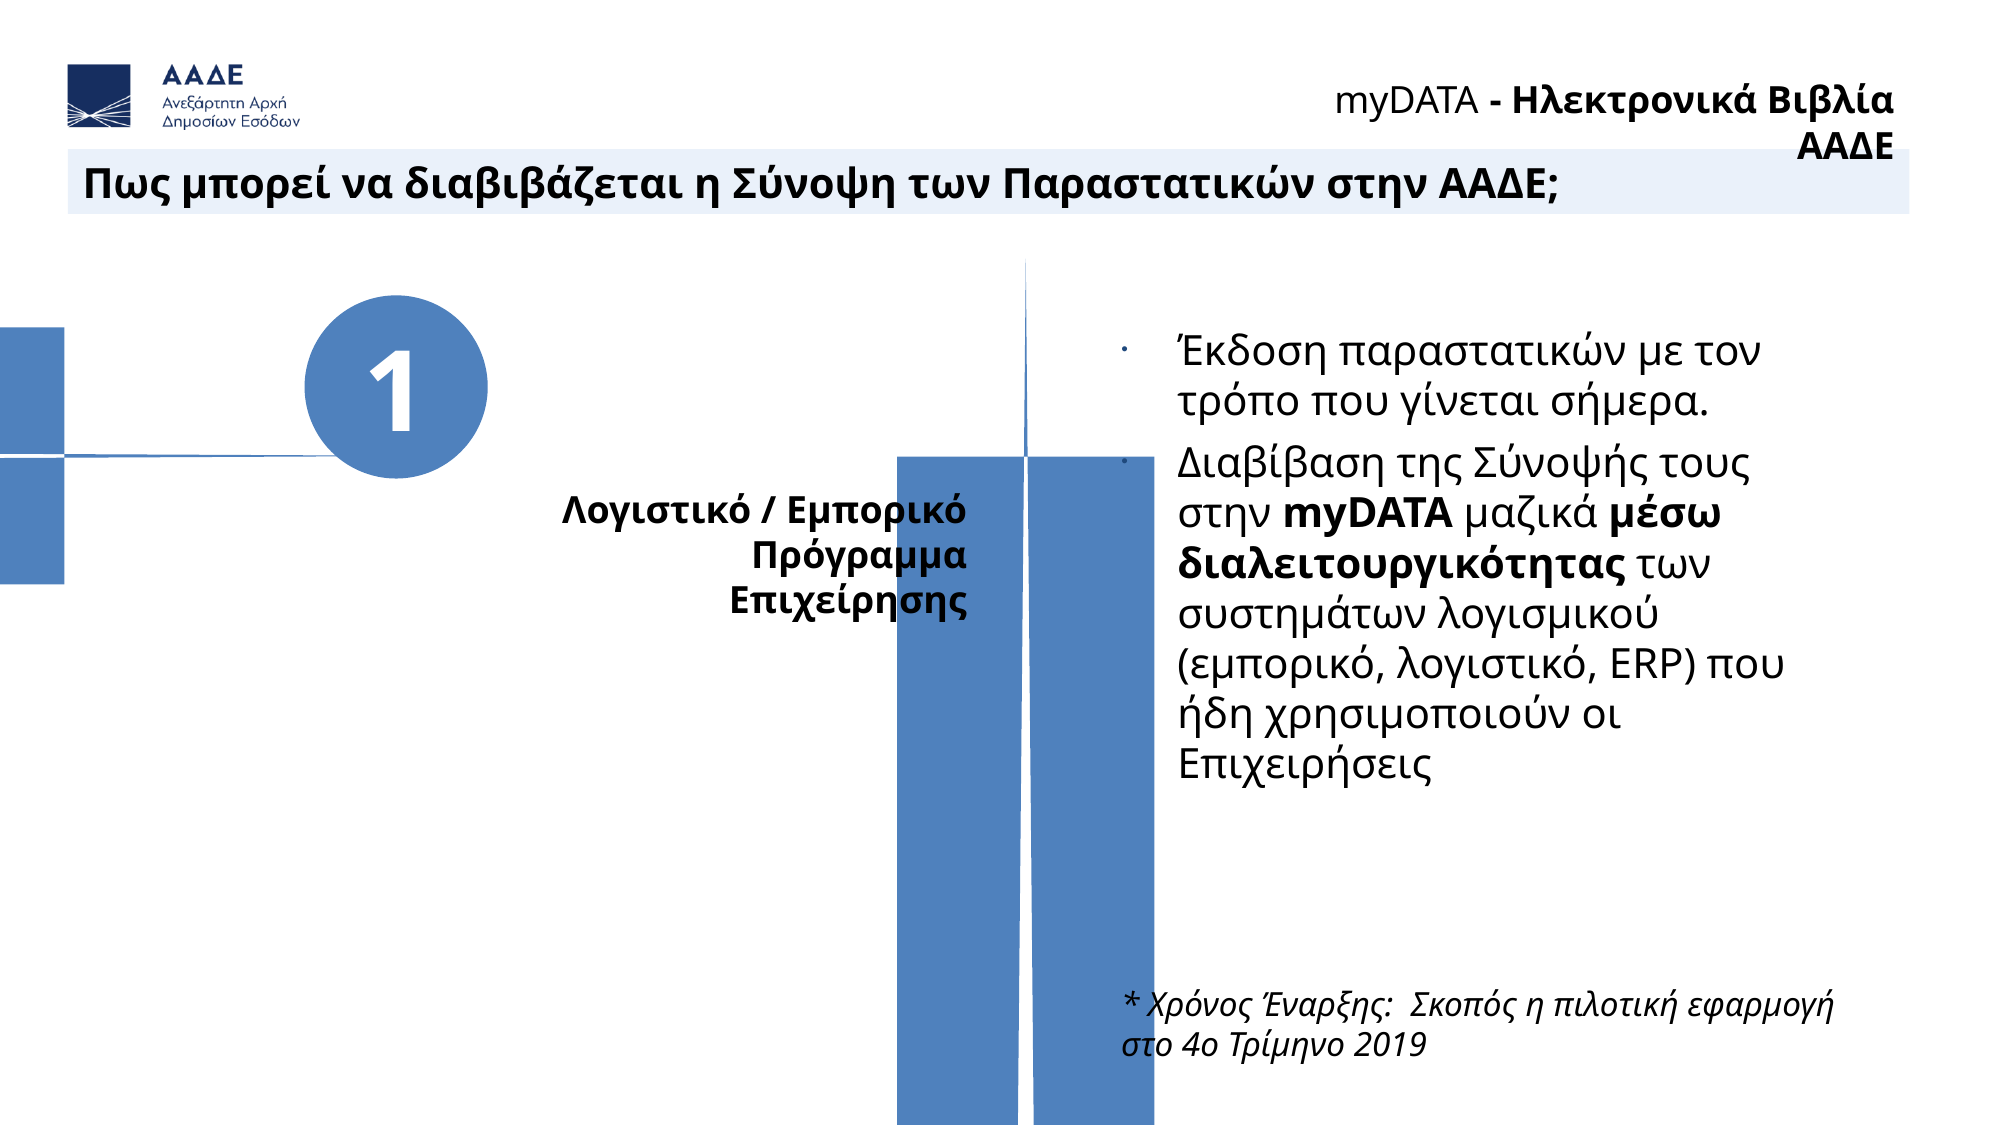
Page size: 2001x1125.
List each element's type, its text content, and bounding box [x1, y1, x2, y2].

text_box [0, 327, 336, 585]
text_box * Χρόνος Έναρξης: Σκοπός η πιλοτική εφαρμογή στο 4ο Τρίμηνο 2019 [1106, 975, 1862, 1071]
text_box 1 [304, 295, 488, 479]
text_box myDATA - Ηλεκτρονικά Βιβλία ΑΑΔΕ [1271, 64, 1910, 175]
picture [67, 64, 304, 130]
text_box Έκδοση παραστατικών με τον τρόπο που γίνεται σήμερα. Διαβίβαση της Σύνοψής τους στην myDATA μαζικά μέσω διαλειτουργικότητας των συστημάτων λογισμικού (εμπορικό, λογιστικό, ERP) που ήδη χρησιμοποιούν οι Επιχειρήσεις [1106, 316, 1810, 794]
text_box Λογιστικό / Εμπορικό Πρόγραμμα Επιχείρησης [515, 478, 982, 629]
text_box Πως μπορεί να διαβιβάζεται η Σύνοψη των Παραστατικών στην ΑΑΔΕ; [67, 149, 1910, 214]
text_box [897, 258, 1155, 1125]
